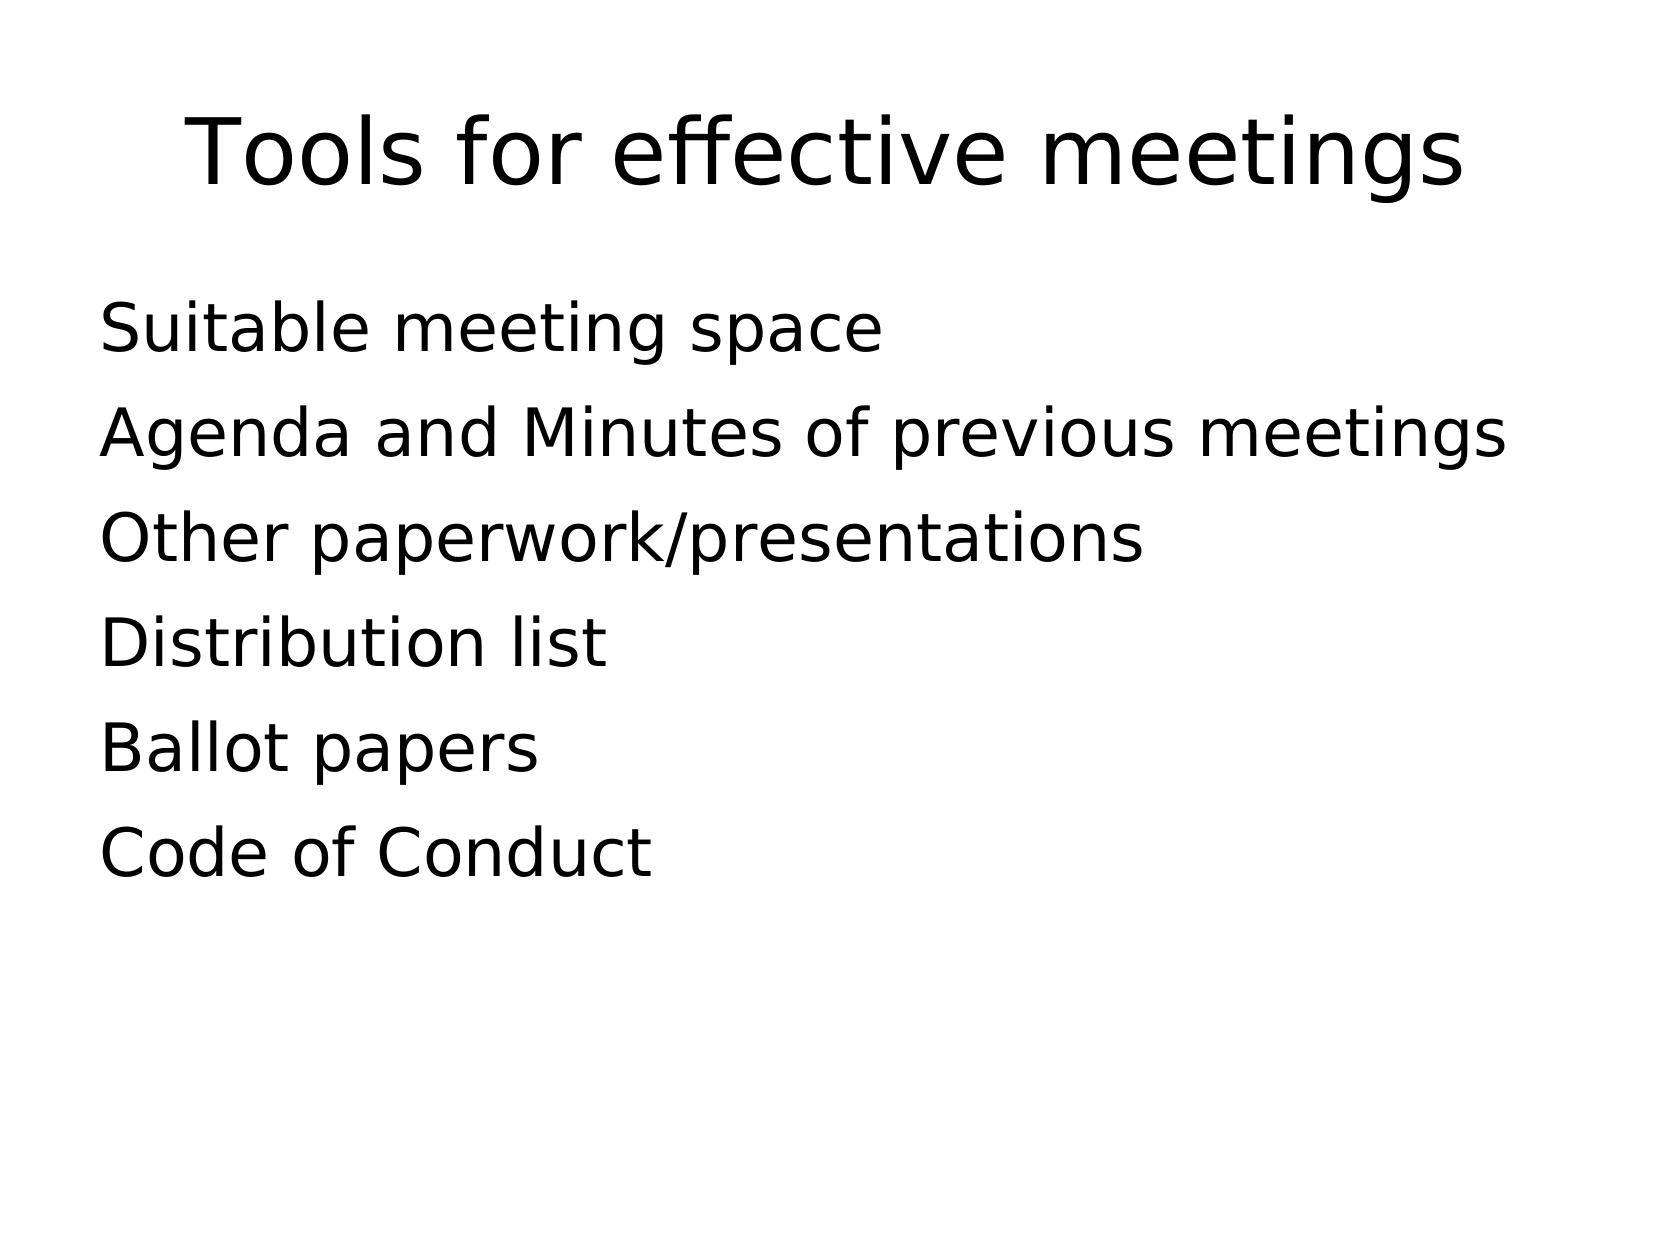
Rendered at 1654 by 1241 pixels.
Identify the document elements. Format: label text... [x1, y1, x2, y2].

list Suitable meeting space Agenda and Minutes of previous meetings Other paperwork/presentations Distribution list Ballot papers Code of Conduct [82, 290, 1571, 1094]
title Tools for effective meetings [82, 56, 1571, 250]
